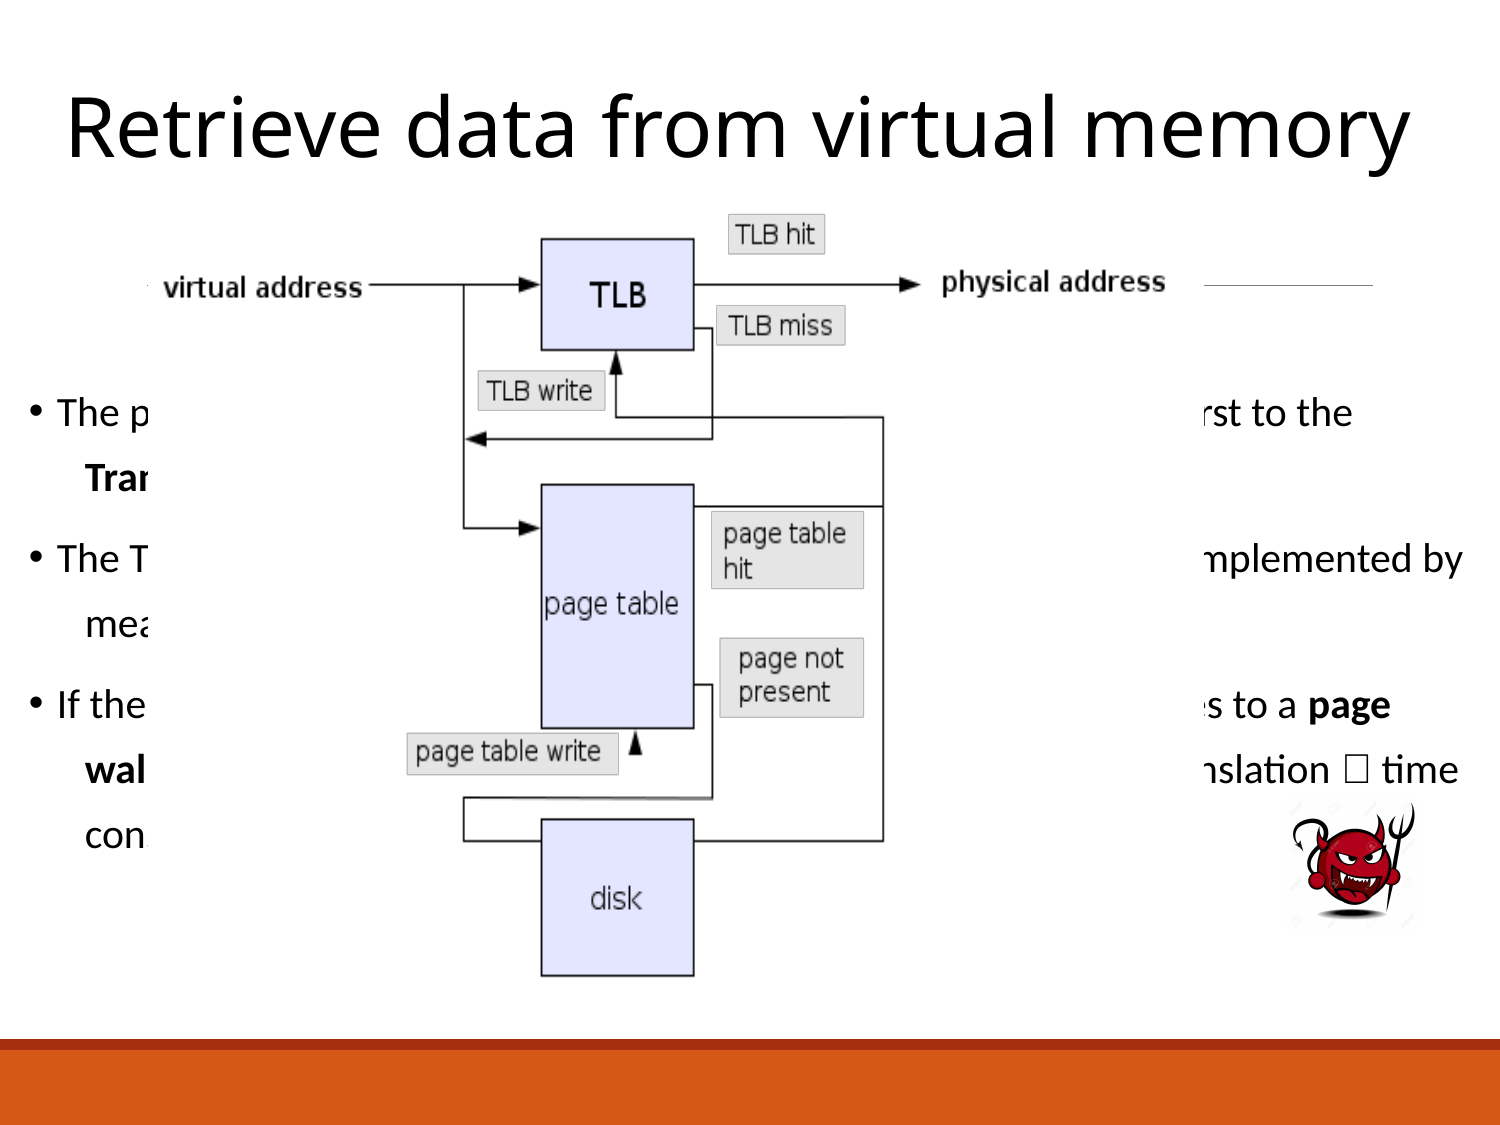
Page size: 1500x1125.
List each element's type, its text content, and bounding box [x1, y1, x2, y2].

picture [1286, 798, 1418, 931]
picture [147, 201, 1204, 1003]
text_box The processor reference virtual addresses, asking for a translation first to the Translation Lookaside Buffer (TLB) The TLB is just a cache of recent translated addresses. May also be implemented by means of Content Addressable Memory If the required translation is not present inside the TLB, the CPU goes to a page walk, searching linearly inside the page tables for the required translation  time consuming (need to save time) [29, 369, 147, 858]
text_box Retrieve data from virtual memory [63, 61, 1413, 201]
text_box The processor reference virtual addresses, asking for a translation first to the Translation Lookaside Buffer (TLB) The TLB is just a cache of recent translated addresses. May also be implemented by means of Content Addressable Memory If the required translation is not present inside the TLB, the CPU goes to a page walk, searching linearly inside the page tables for the required translation  time consuming (need to save time) [1204, 369, 1471, 858]
